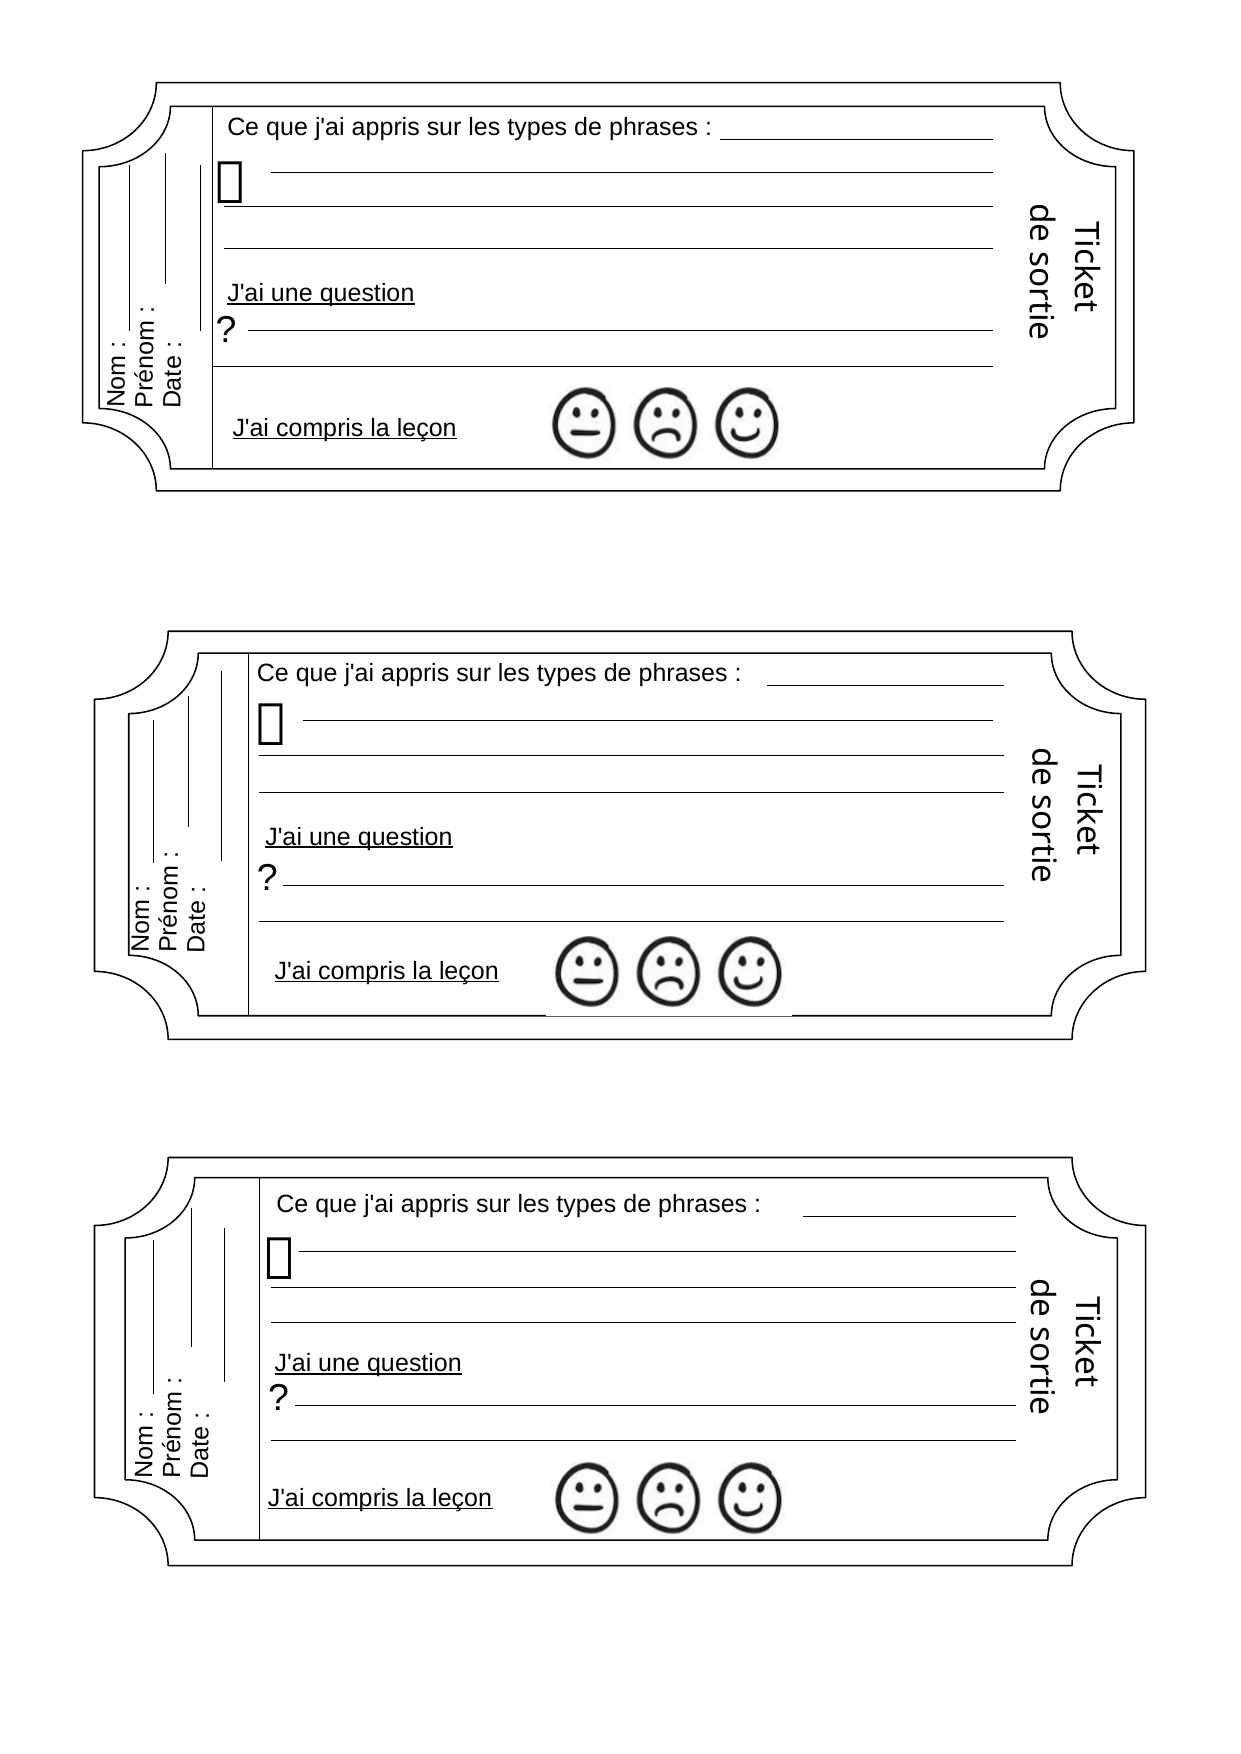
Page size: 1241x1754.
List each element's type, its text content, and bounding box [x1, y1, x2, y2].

text_box Nom : Prénom : Date : [126, 1179, 226, 1495]
text_box ? [200, 301, 839, 501]
text_box  [213, 152, 252, 207]
text_box ? [253, 1541, 892, 1568]
text_box  [261, 1229, 302, 1282]
text_box J'ai une question [250, 814, 468, 858]
text_box Ce que j'ai appris sur les types de phrases : [242, 639, 768, 697]
text_box ? [253, 1368, 892, 1539]
text_box J'ai une question [213, 271, 430, 315]
text_box Nom : Prénom : Date : [125, 1141, 226, 1237]
picture [546, 1452, 792, 1539]
text_box  [253, 697, 293, 748]
text_box Nom : Prénom : Date : [118, 615, 223, 969]
text_box J'ai compris la leçon [217, 406, 473, 449]
text_box [259, 1311, 301, 1341]
text_box ? [213, 301, 839, 366]
text_box Ticket de sortie [1027, 188, 1119, 384]
text_box Ticket de sortie [1029, 732, 1121, 927]
text_box Nom : Prénom : Date : [121, 1339, 167, 1494]
text_box ? [242, 848, 880, 1048]
text_box Ticket de sortie [1028, 1263, 1116, 1459]
text_box Ce que j'ai appris sur les types de phrases : [261, 1171, 788, 1229]
text_box J'ai une question [259, 1341, 477, 1368]
text_box J'ai compris la leçon [259, 949, 515, 993]
text_box Ce que j'ai appris sur les types de phrases : [212, 94, 739, 152]
text_box Nom : Prénom : Date : [94, 70, 199, 424]
